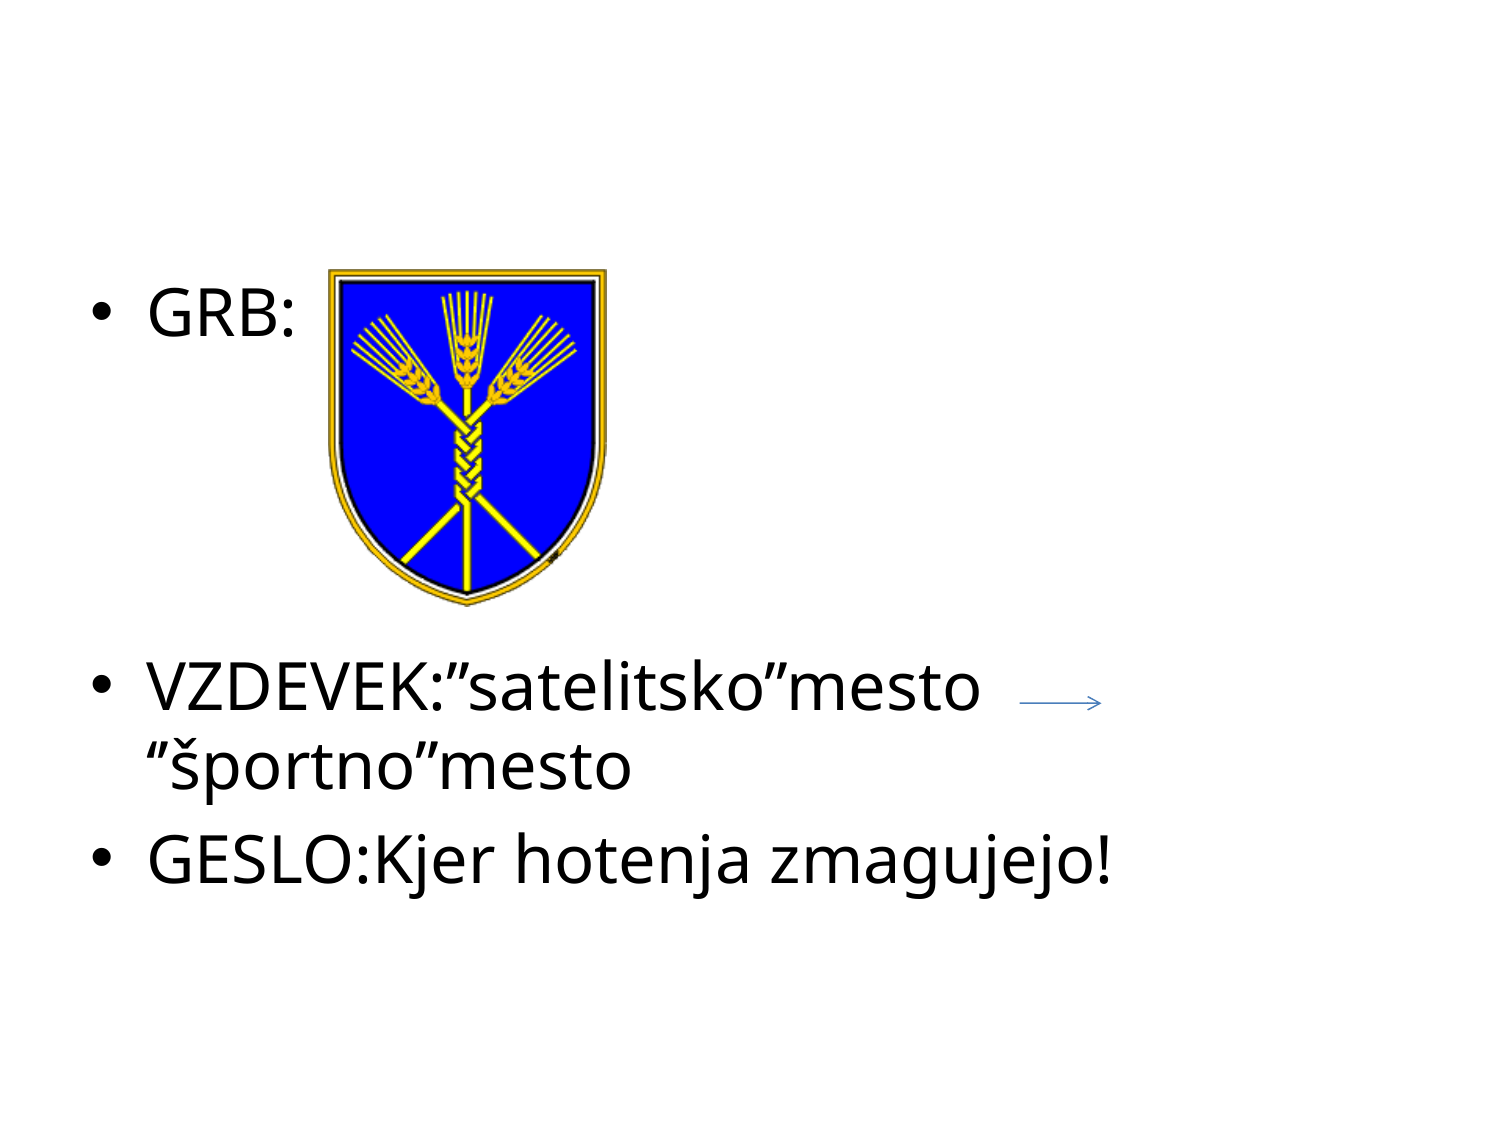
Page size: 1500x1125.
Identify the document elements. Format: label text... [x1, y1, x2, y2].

picture [328, 269, 607, 607]
list GRB: VZDEVEK:’’satelitsko’’mesto ‘’športno’’mesto GESLO:Kjer hotenja zmagujejo! [75, 262, 1425, 1005]
